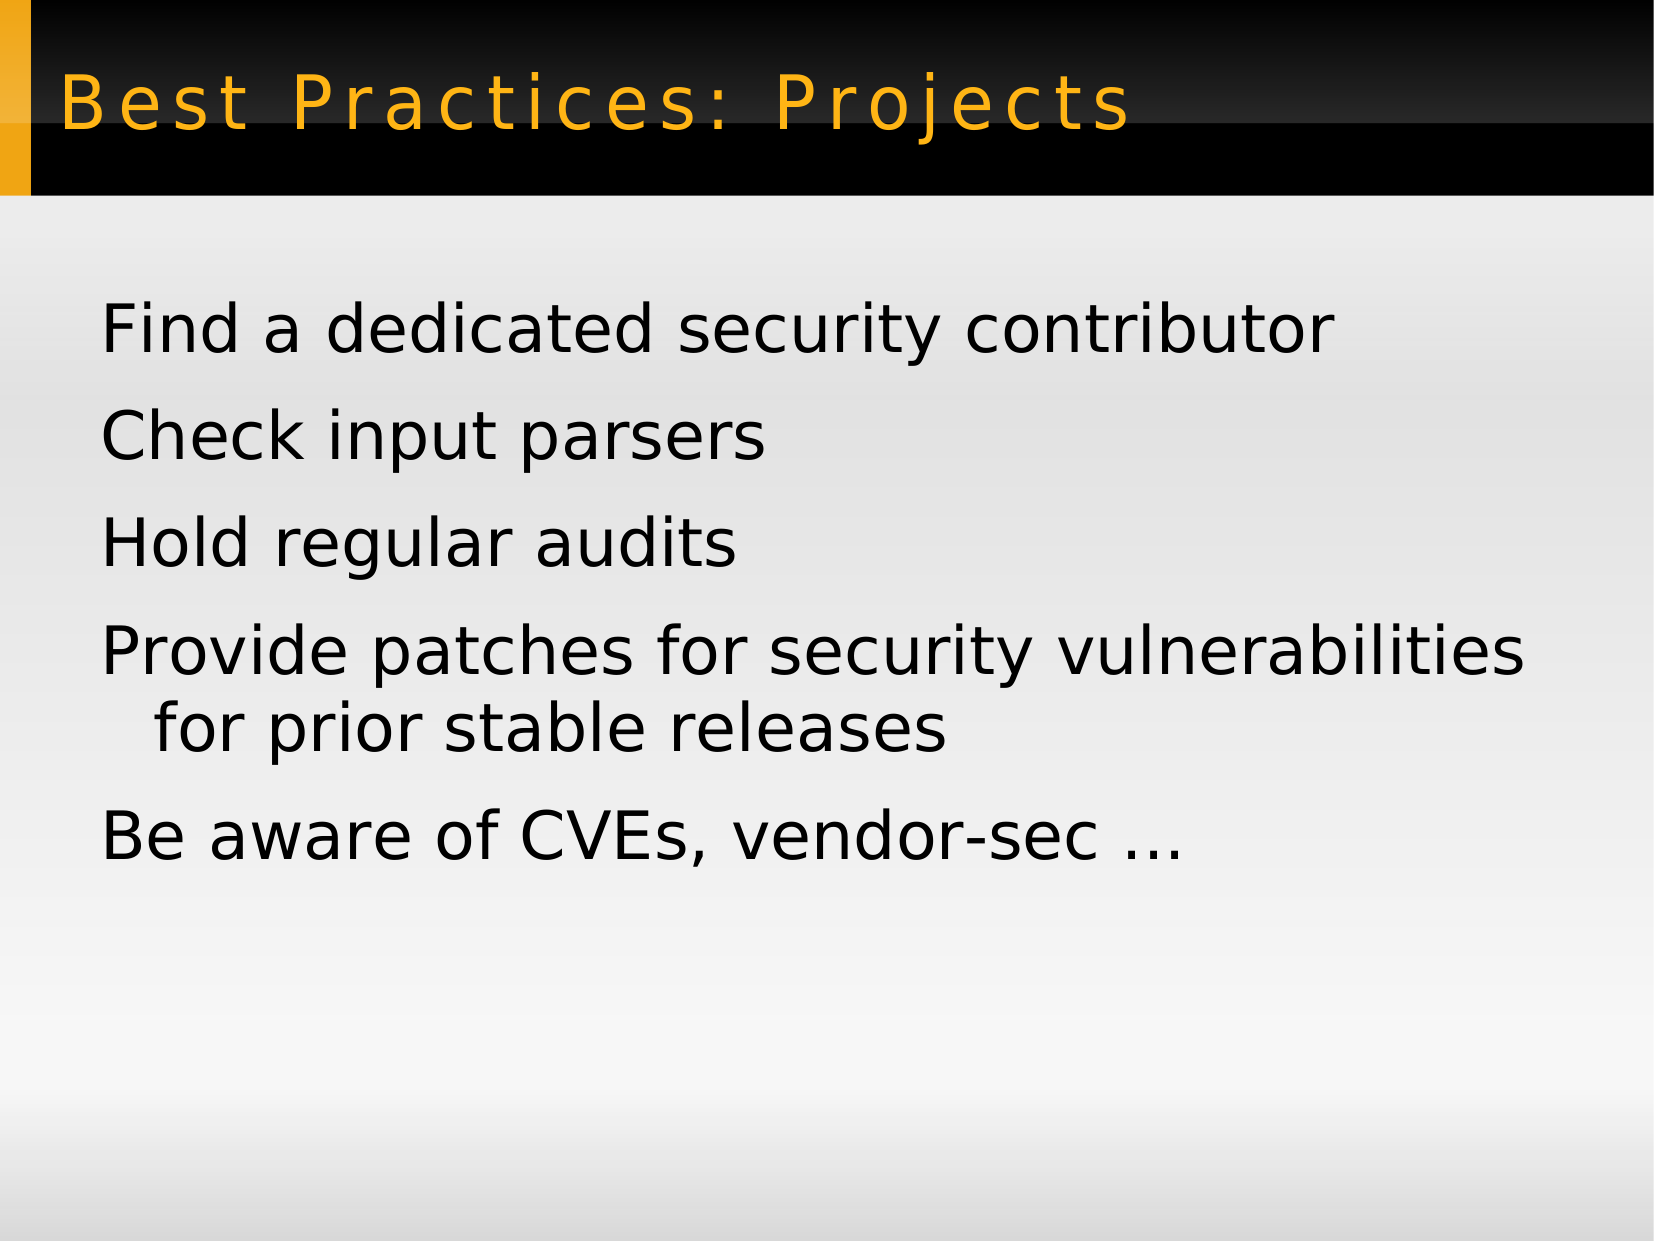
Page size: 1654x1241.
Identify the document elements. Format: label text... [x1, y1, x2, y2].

list Find a dedicated security contributor Check input parsers Hold regular audits Provide patches for security vulnerabilities for prior stable releases Be aware of CVEs, vendor-sec ... [82, 290, 1571, 1094]
title Best Practices: Projects [59, 36, 1270, 171]
picture [0, 0, 1654, 1241]
